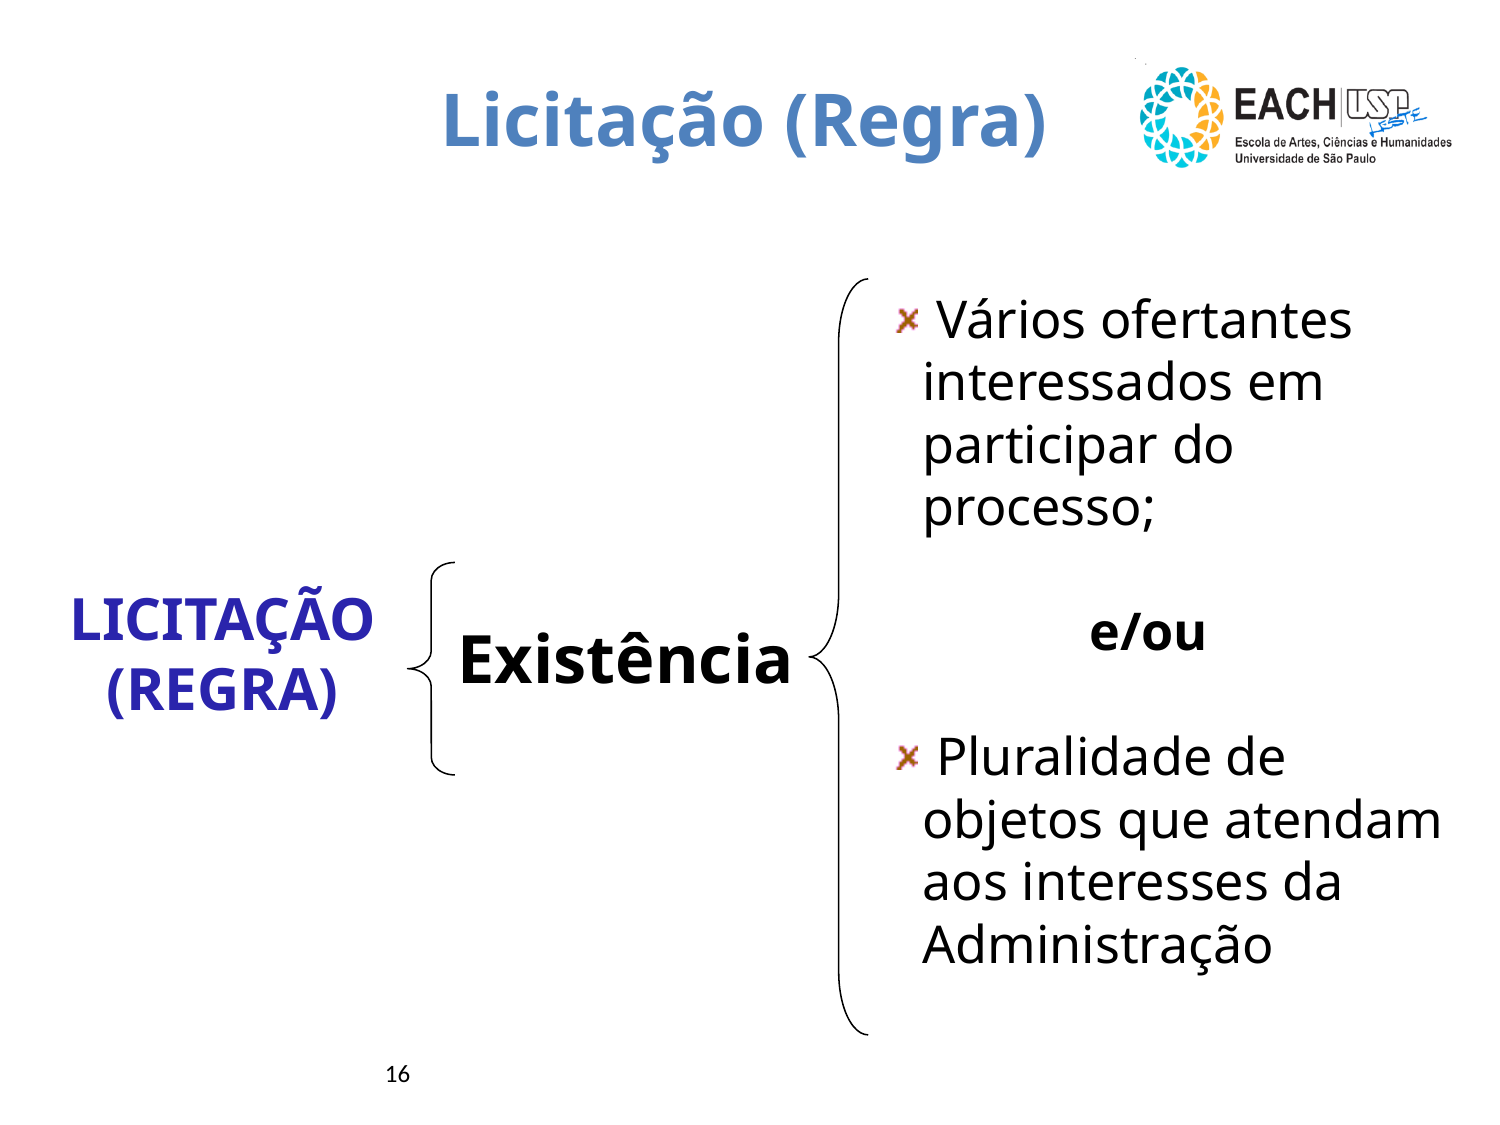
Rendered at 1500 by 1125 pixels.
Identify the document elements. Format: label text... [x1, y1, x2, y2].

text_box Vários ofertantes interessados em participar do processo; e/ou Pluralidade de objetos que atendam aos interesses da Administração [832, 278, 1465, 981]
text_box LICITAÇÃO (REGRA) [12, 574, 431, 730]
text_box Licitação (Regra) [29, 66, 1459, 169]
picture [887, 739, 918, 770]
slide_number <número> [75, 1042, 426, 1103]
picture [887, 302, 918, 333]
text_box Existência [442, 609, 809, 705]
text_box LICITAÇÃO (REGRA) [417, 581, 433, 700]
text_box Vários ofertantes interessados em participar do processo; e/ou Pluralidade de objetos que atendam aos interesses da Administração [832, 278, 863, 628]
picture [1134, 54, 1480, 196]
